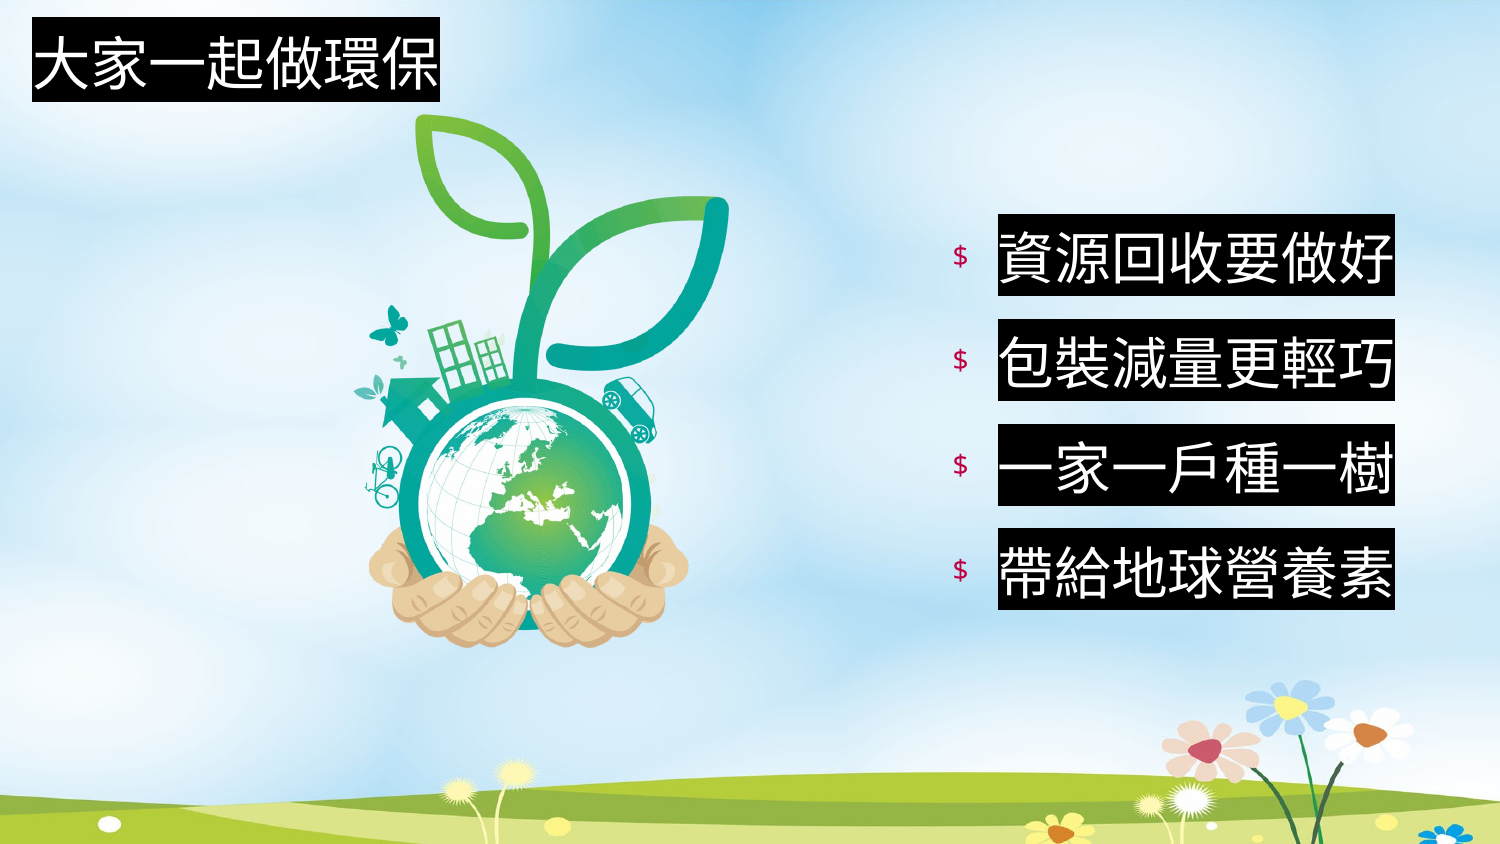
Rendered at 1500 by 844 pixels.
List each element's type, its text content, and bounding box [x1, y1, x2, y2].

list 資源回收要做好 包裝減量更輕巧 一家一戶種一樹 帶給地球營養素 [937, 214, 1452, 617]
picture [0, 0, 1500, 844]
title 大家一起做環保 [29, 1, 443, 119]
